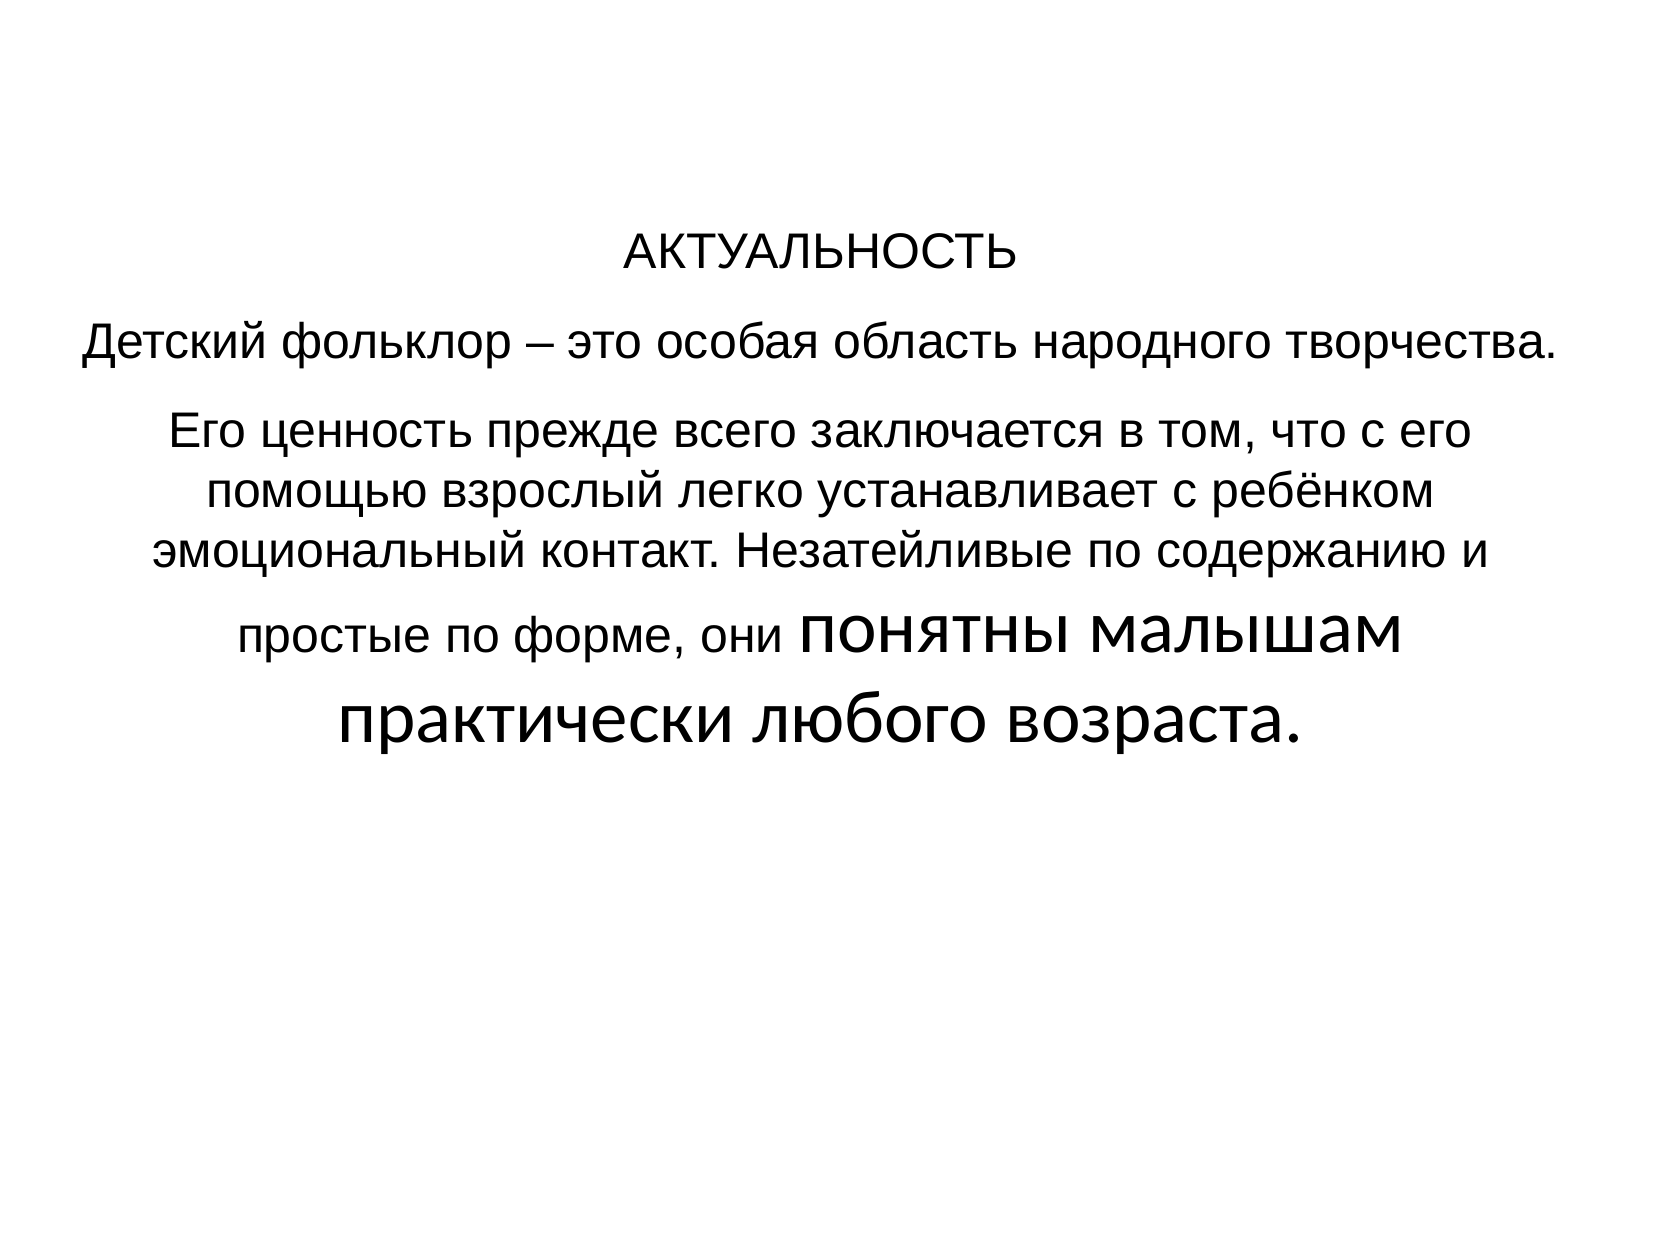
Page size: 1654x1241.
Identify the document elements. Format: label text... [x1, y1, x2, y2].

subtitle АКТУАЛЬНОСТЬ Детский фольклор – это особая область народного творчества. Его ценность прежде всего заключается в том, что с его помощью взрослый легко устанавливает с ребёнком эмоциональный контакт. Незатейливые по содержанию и простые по форме, они понятны малышам практически любого возраста. [76, 62, 1565, 1123]
